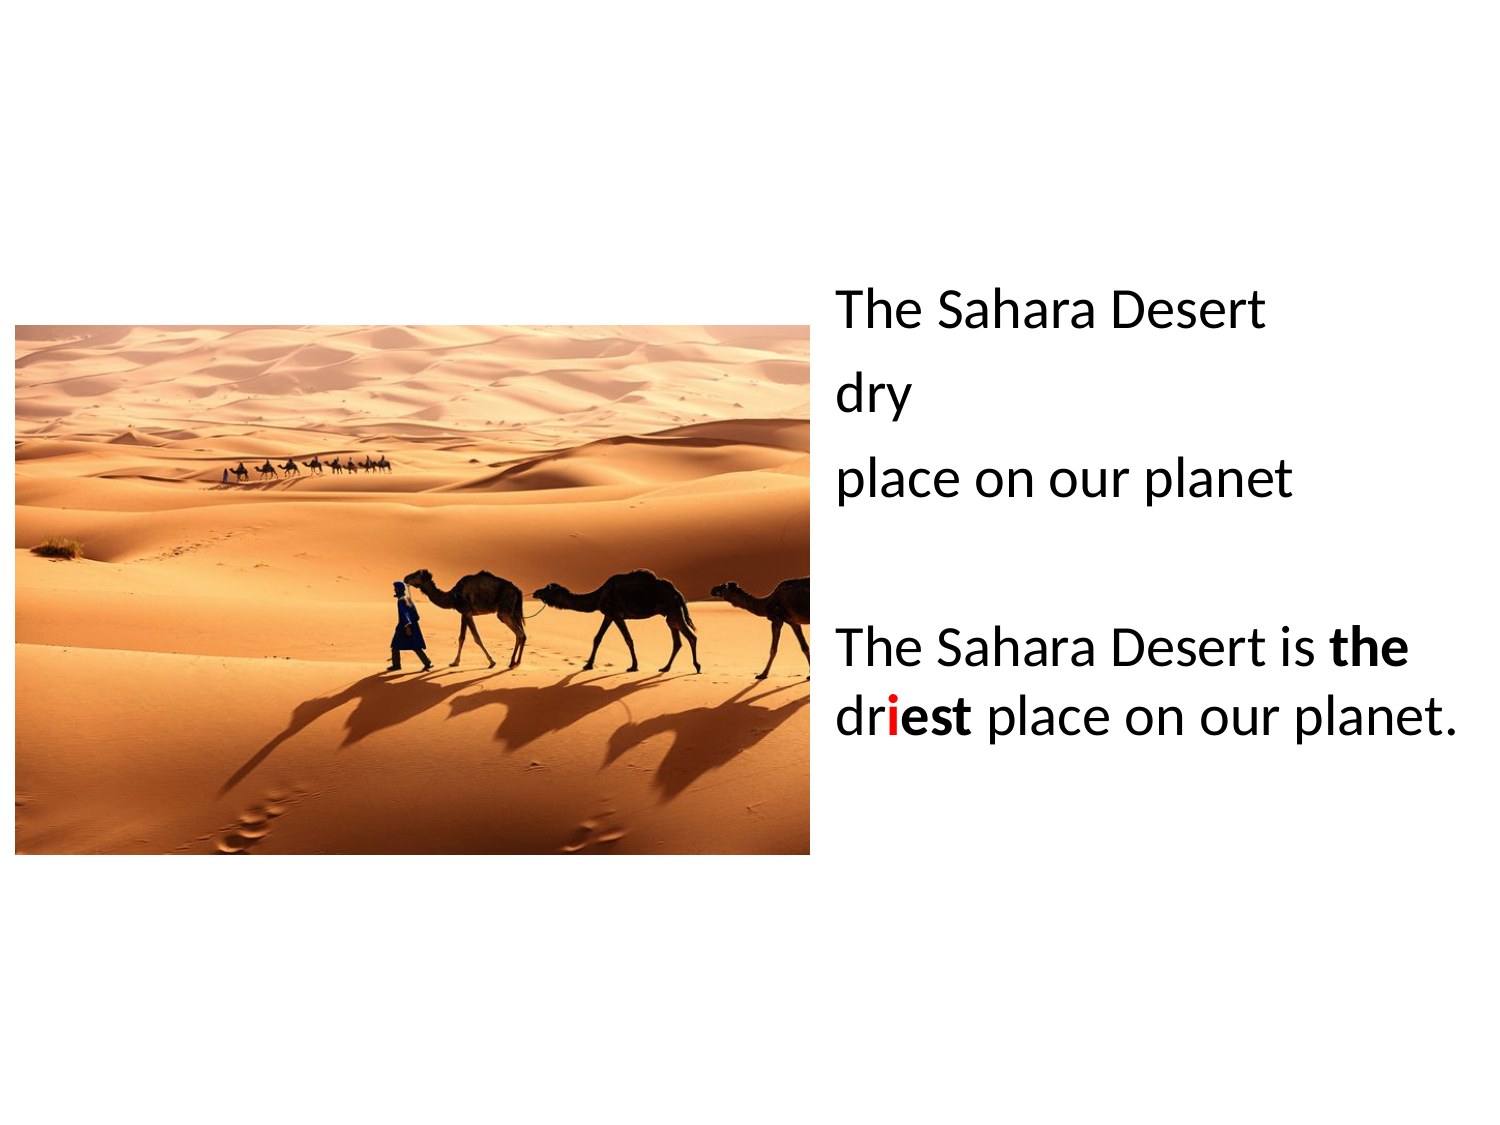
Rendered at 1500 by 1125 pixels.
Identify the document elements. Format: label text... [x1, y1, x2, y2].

picture [15, 325, 810, 855]
list The Sahara Desert dry place on our planet The Sahara Desert is the driest place on our planet. [820, 262, 1483, 1005]
